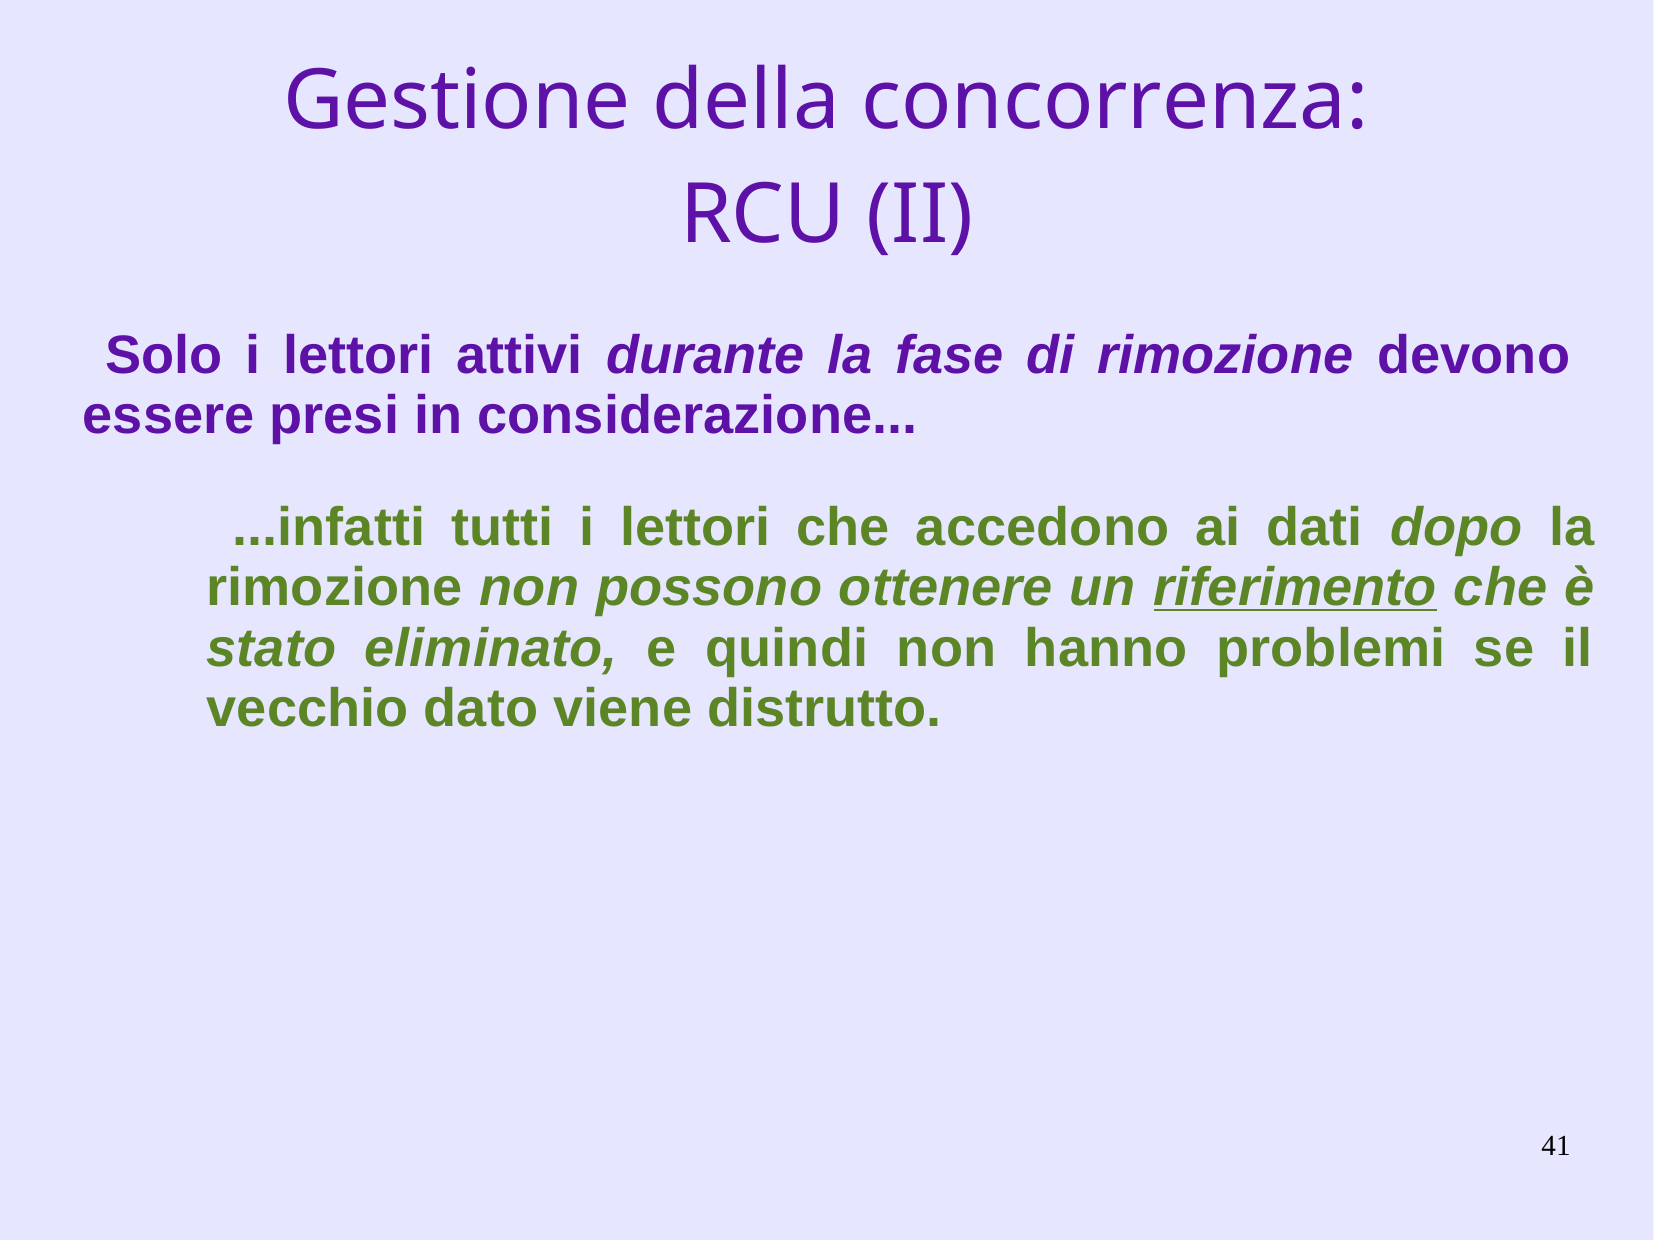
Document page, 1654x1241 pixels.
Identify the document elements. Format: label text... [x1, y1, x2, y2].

title Gestione della concorrenza: RCU (II) [82, 35, 1571, 271]
text_box ...infatti tutti i lettori che accedono ai dati dopo la rimozione non possono ottenere un riferimento che è stato eliminato, e quindi non hanno problemi se il vecchio dato viene distrutto. [206, 496, 1595, 739]
subtitle Solo i lettori attivi durante la fase di rimozione devono essere presi in considerazione... [82, 297, 1571, 473]
